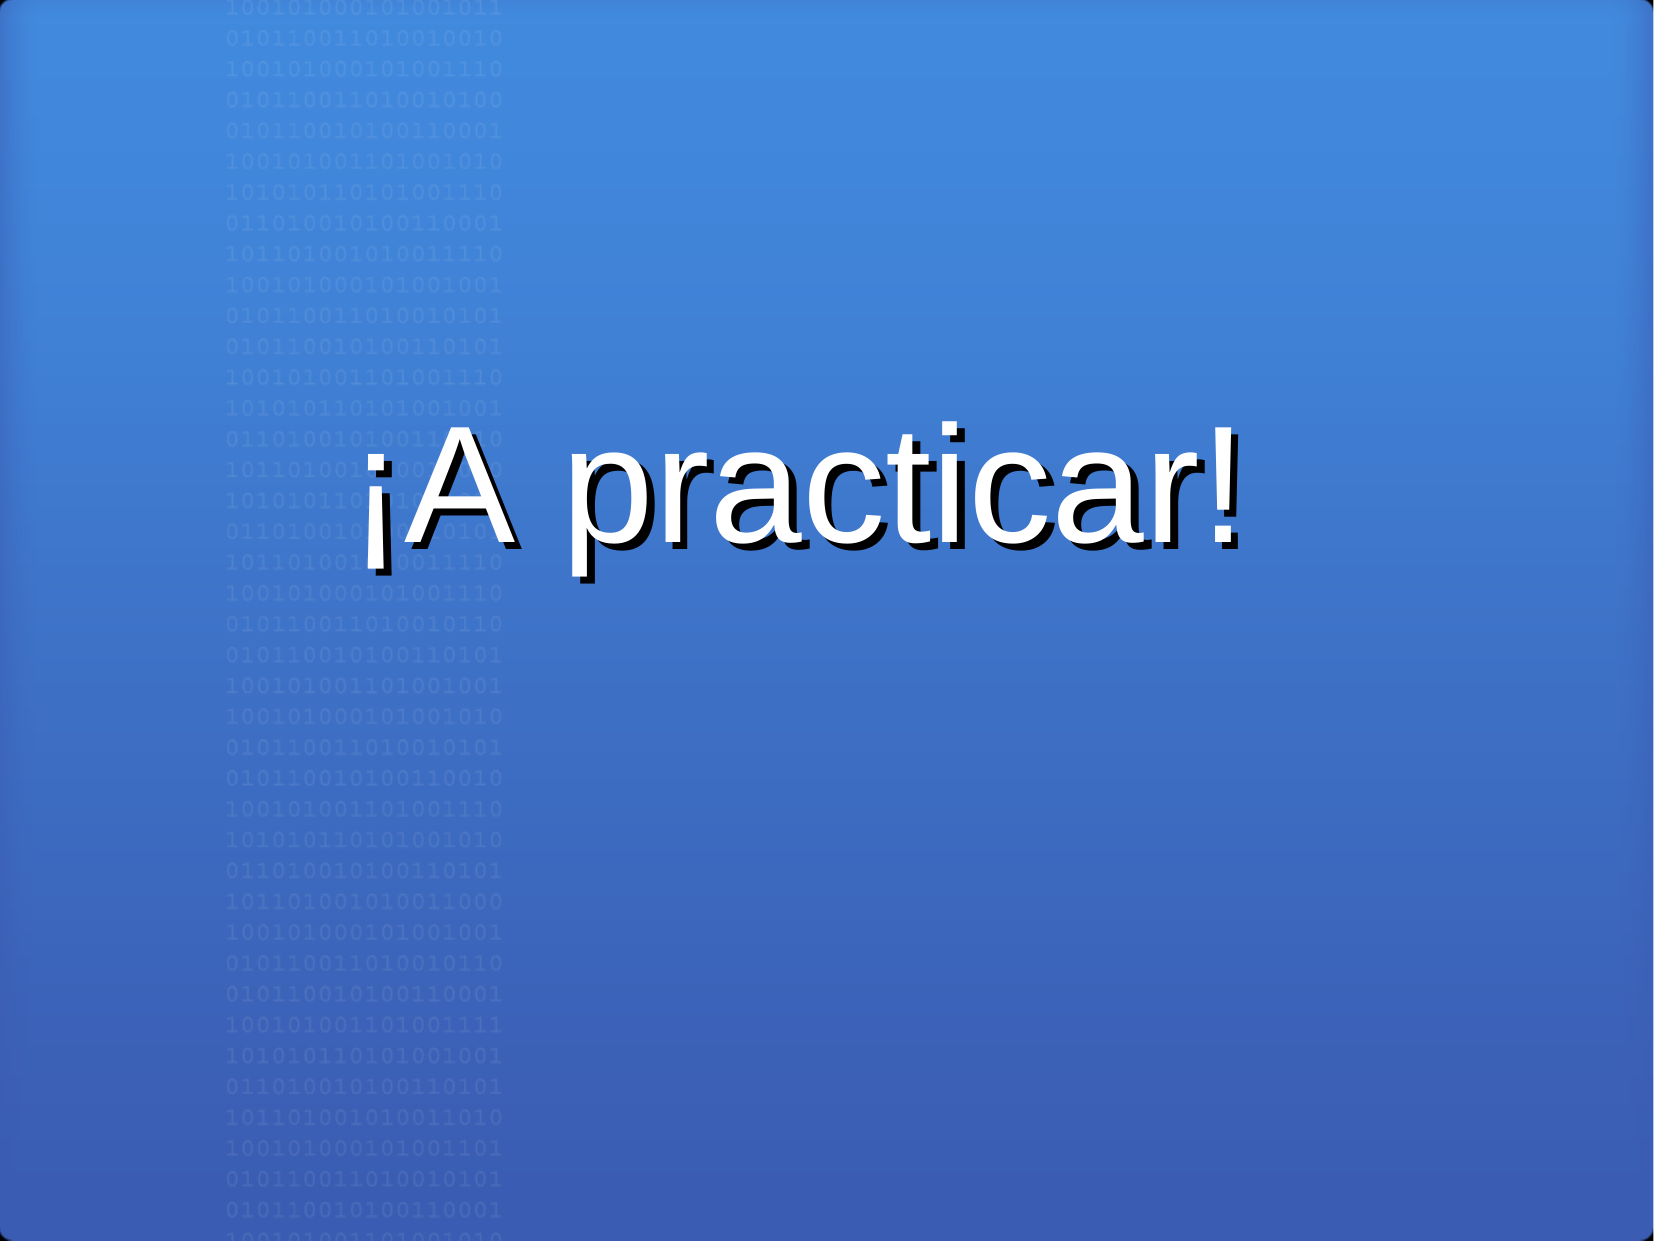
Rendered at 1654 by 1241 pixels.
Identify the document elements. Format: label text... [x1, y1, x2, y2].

title ¡A practicar! [193, 376, 1403, 593]
picture [0, 0, 1654, 1241]
